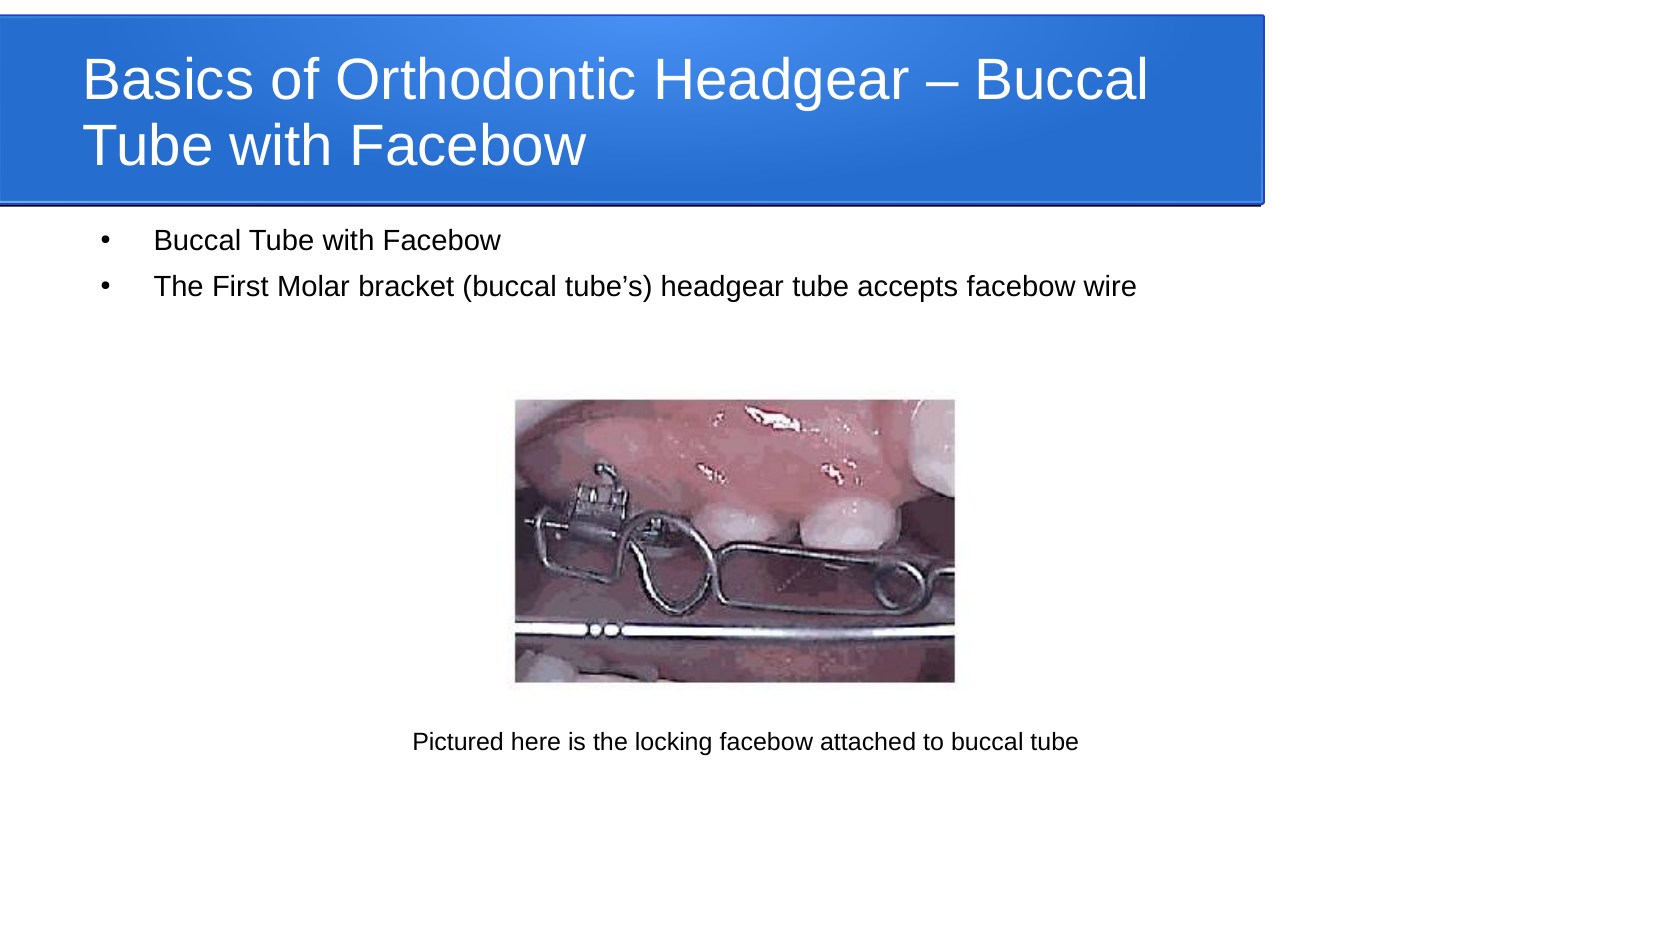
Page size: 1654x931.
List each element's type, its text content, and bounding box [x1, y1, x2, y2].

title Basics of Orthodontic Headgear – Buccal Tube with Facebow [82, 35, 1235, 189]
picture [495, 389, 977, 697]
list Buccal Tube with Facebow The First Molar bracket (buccal tube’s) headgear tube accepts facebow wire [82, 224, 1571, 764]
text_box Pictured here is the locking facebow attached to buccal tube [397, 720, 1111, 763]
